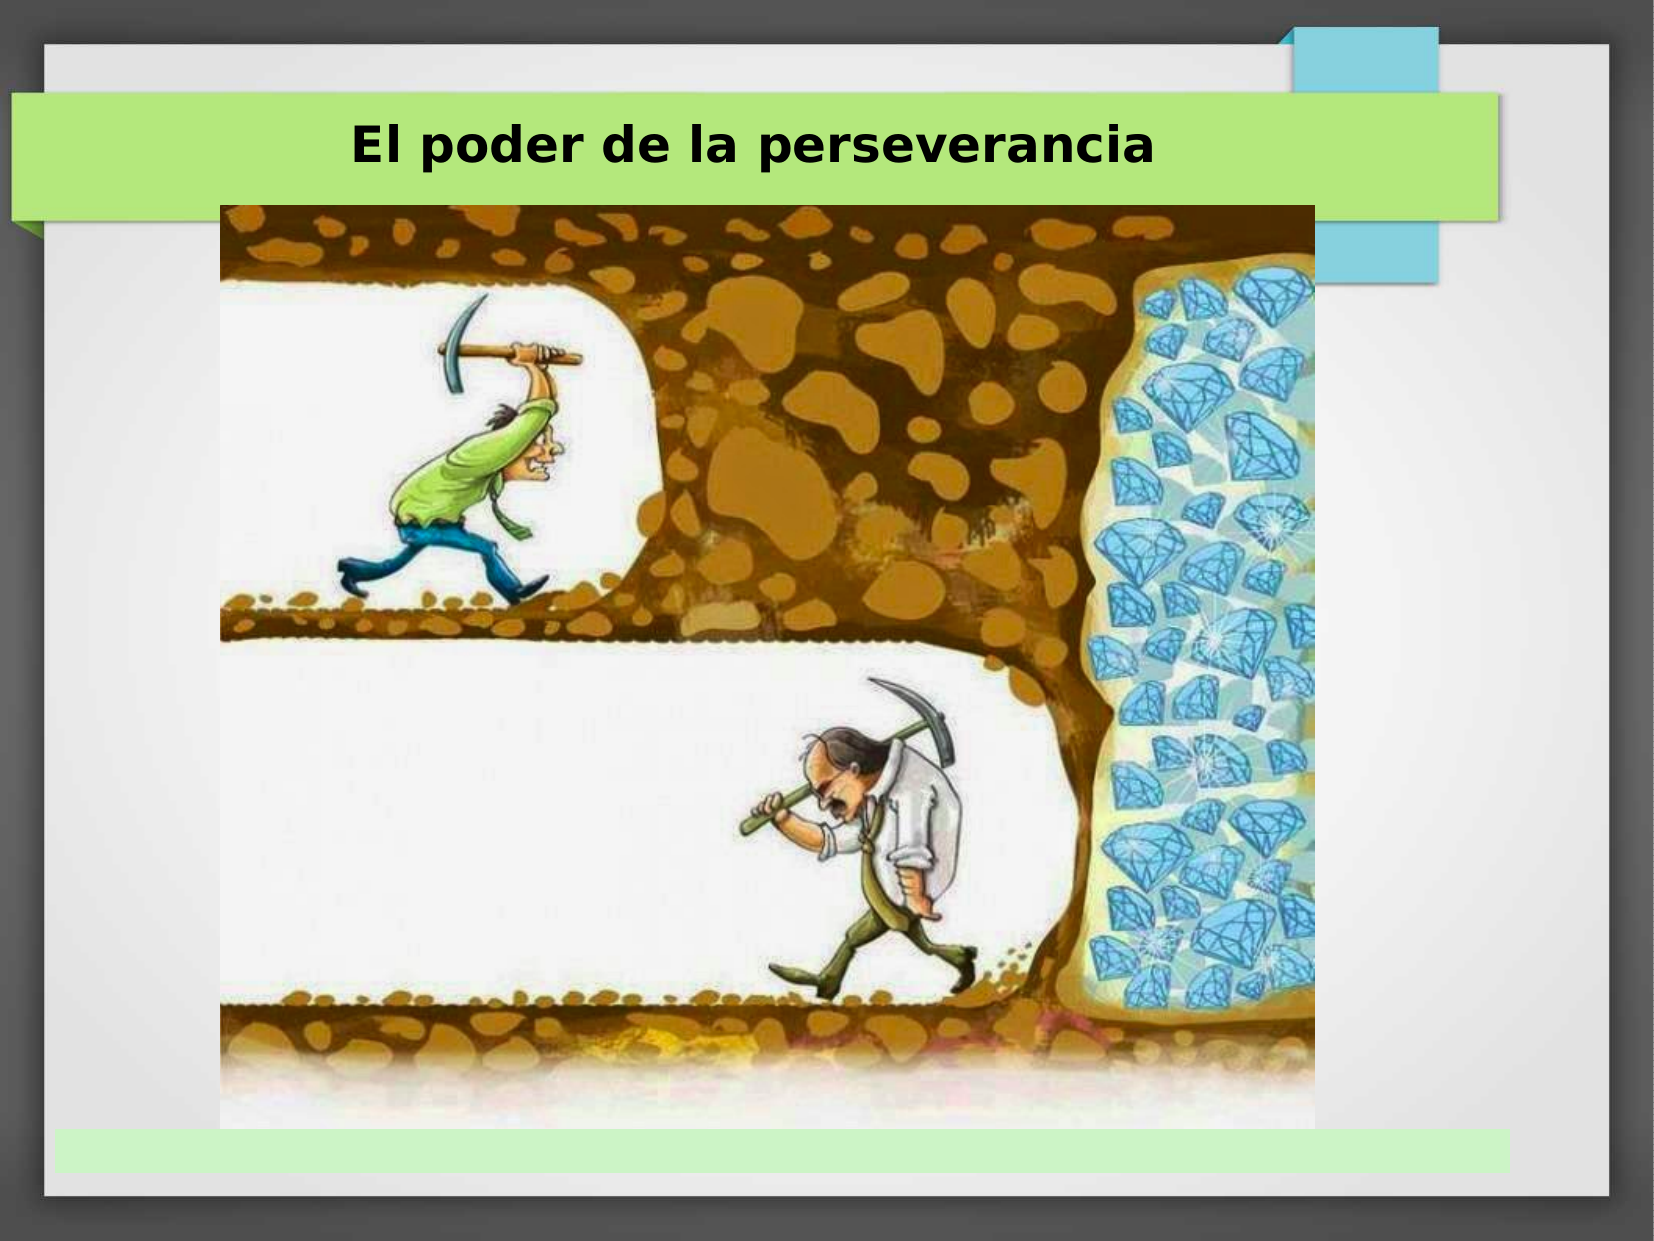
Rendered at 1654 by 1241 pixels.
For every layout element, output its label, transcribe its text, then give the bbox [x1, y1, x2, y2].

picture [0, 0, 1654, 1241]
text_box El poder de la perseverancia [37, 109, 1471, 207]
text_box [55, 1129, 1510, 1173]
